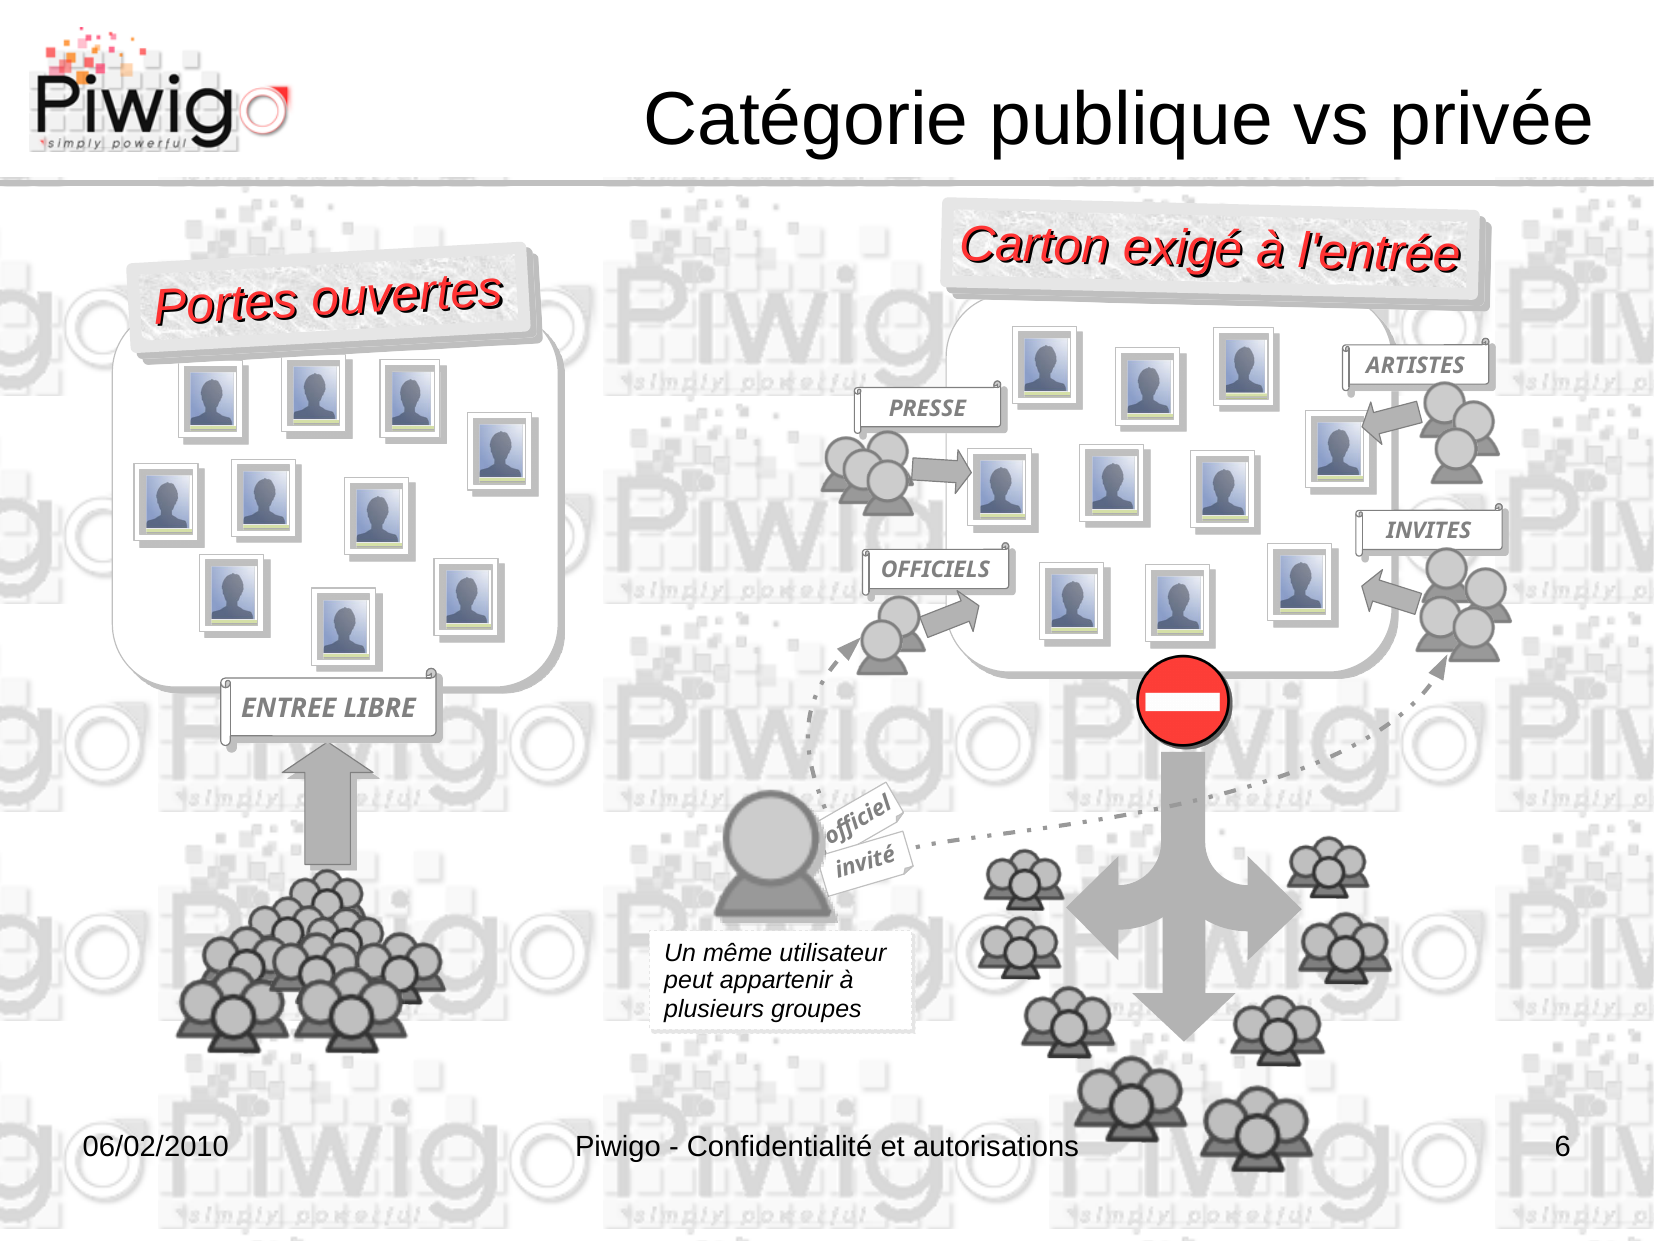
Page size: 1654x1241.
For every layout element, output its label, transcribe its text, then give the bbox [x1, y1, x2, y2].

text_box ENTREE LIBRE [220, 674, 437, 736]
text_box [911, 293, 1423, 673]
text_box ENTREE LIBRE [220, 685, 231, 746]
text_box invité [849, 831, 913, 891]
text_box Carton exigé à l'entrée [946, 203, 1474, 294]
text_box Un même utilisateur peut appartenir à plusieurs groupes [649, 930, 912, 1030]
text_box ARTISTES [1342, 350, 1349, 391]
picture [0, 0, 1654, 180]
text_box [112, 320, 559, 688]
text_box Portes ouvertes [132, 247, 525, 348]
text_box PRESSE [854, 393, 860, 433]
text_box [282, 741, 374, 857]
picture [0, 186, 1654, 1241]
text_box INVITES [1355, 508, 1503, 550]
text_box ARTISTES [1342, 344, 1489, 385]
text_box OFFICIELS [862, 555, 868, 596]
text_box PRESSE [854, 386, 1001, 427]
text_box INVITES [1355, 515, 1363, 557]
text_box [1066, 751, 1302, 1042]
text_box OFFICIELS [862, 548, 1009, 589]
title Catégorie publique vs privée [295, 59, 1595, 178]
text_box officiel [849, 782, 904, 846]
